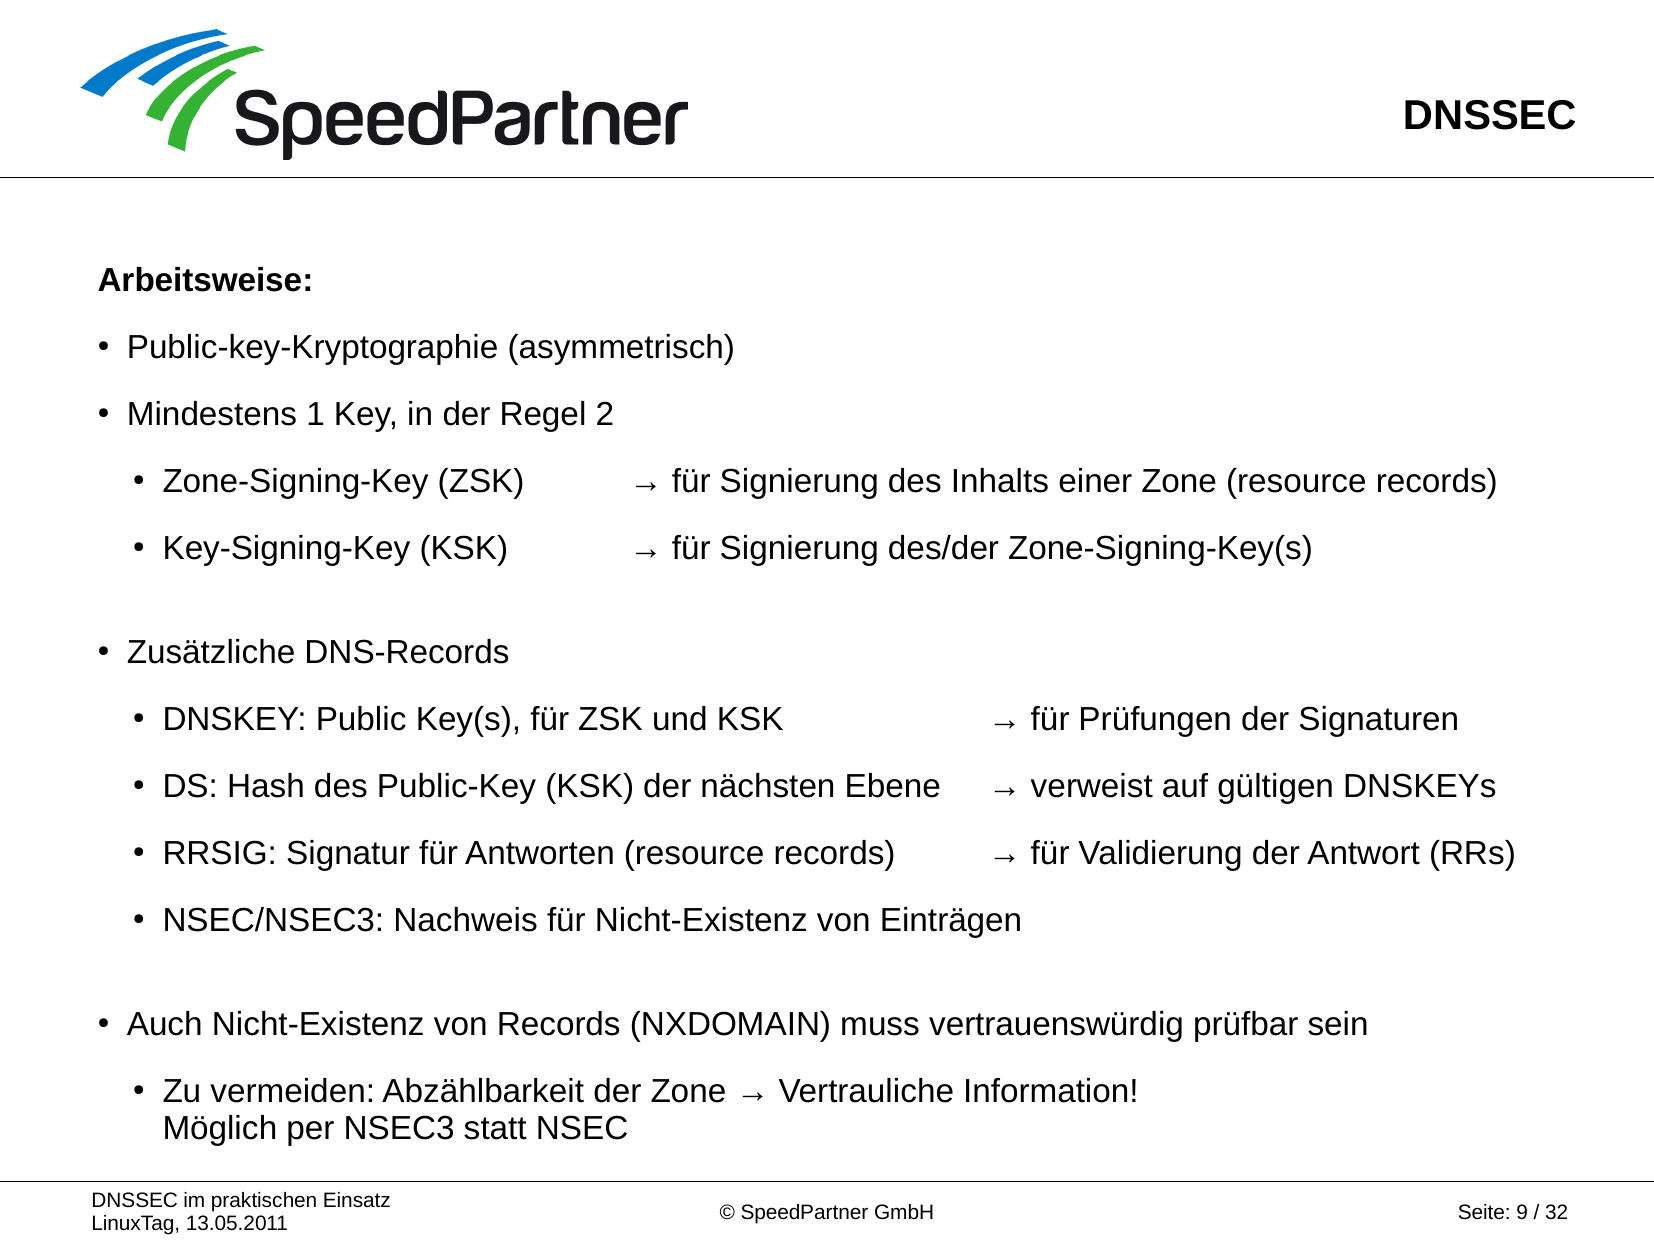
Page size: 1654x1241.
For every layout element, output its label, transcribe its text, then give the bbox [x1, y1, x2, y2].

picture [80, 29, 688, 160]
title DNSSEC [590, 70, 1577, 160]
text_box Arbeitsweise: Public-key-Kryptographie (asymmetrisch) Mindestens 1 Key, in der Regel 2 Zone-Signing-Key (ZSK) → für Signierung des Inhalts einer Zone (resource records) Key-Signing-Key (KSK) → für Signierung des/der Zone-Signing-Key(s) Zusätzliche DNS-Records DNSKEY: Public Key(s), für ZSK und KSK → für Prüfungen der Signaturen DS: Hash des Public-Key (KSK) der nächsten Ebene → verweist auf gültigen DNSKEYs RRSIG: Signatur für Antworten (resource records) → für Validierung der Antwort (RRs) NSEC/NSEC3: Nachweis für Nicht-Existenz von Einträgen Auch Nicht-Existenz von Records (NXDOMAIN) muss vertrauenswürdig prüfbar sein Zu vermeiden: Abzählbarkeit der Zone → Vertrauliche Information! Möglich per NSEC3 statt NSEC [82, 253, 1565, 1155]
